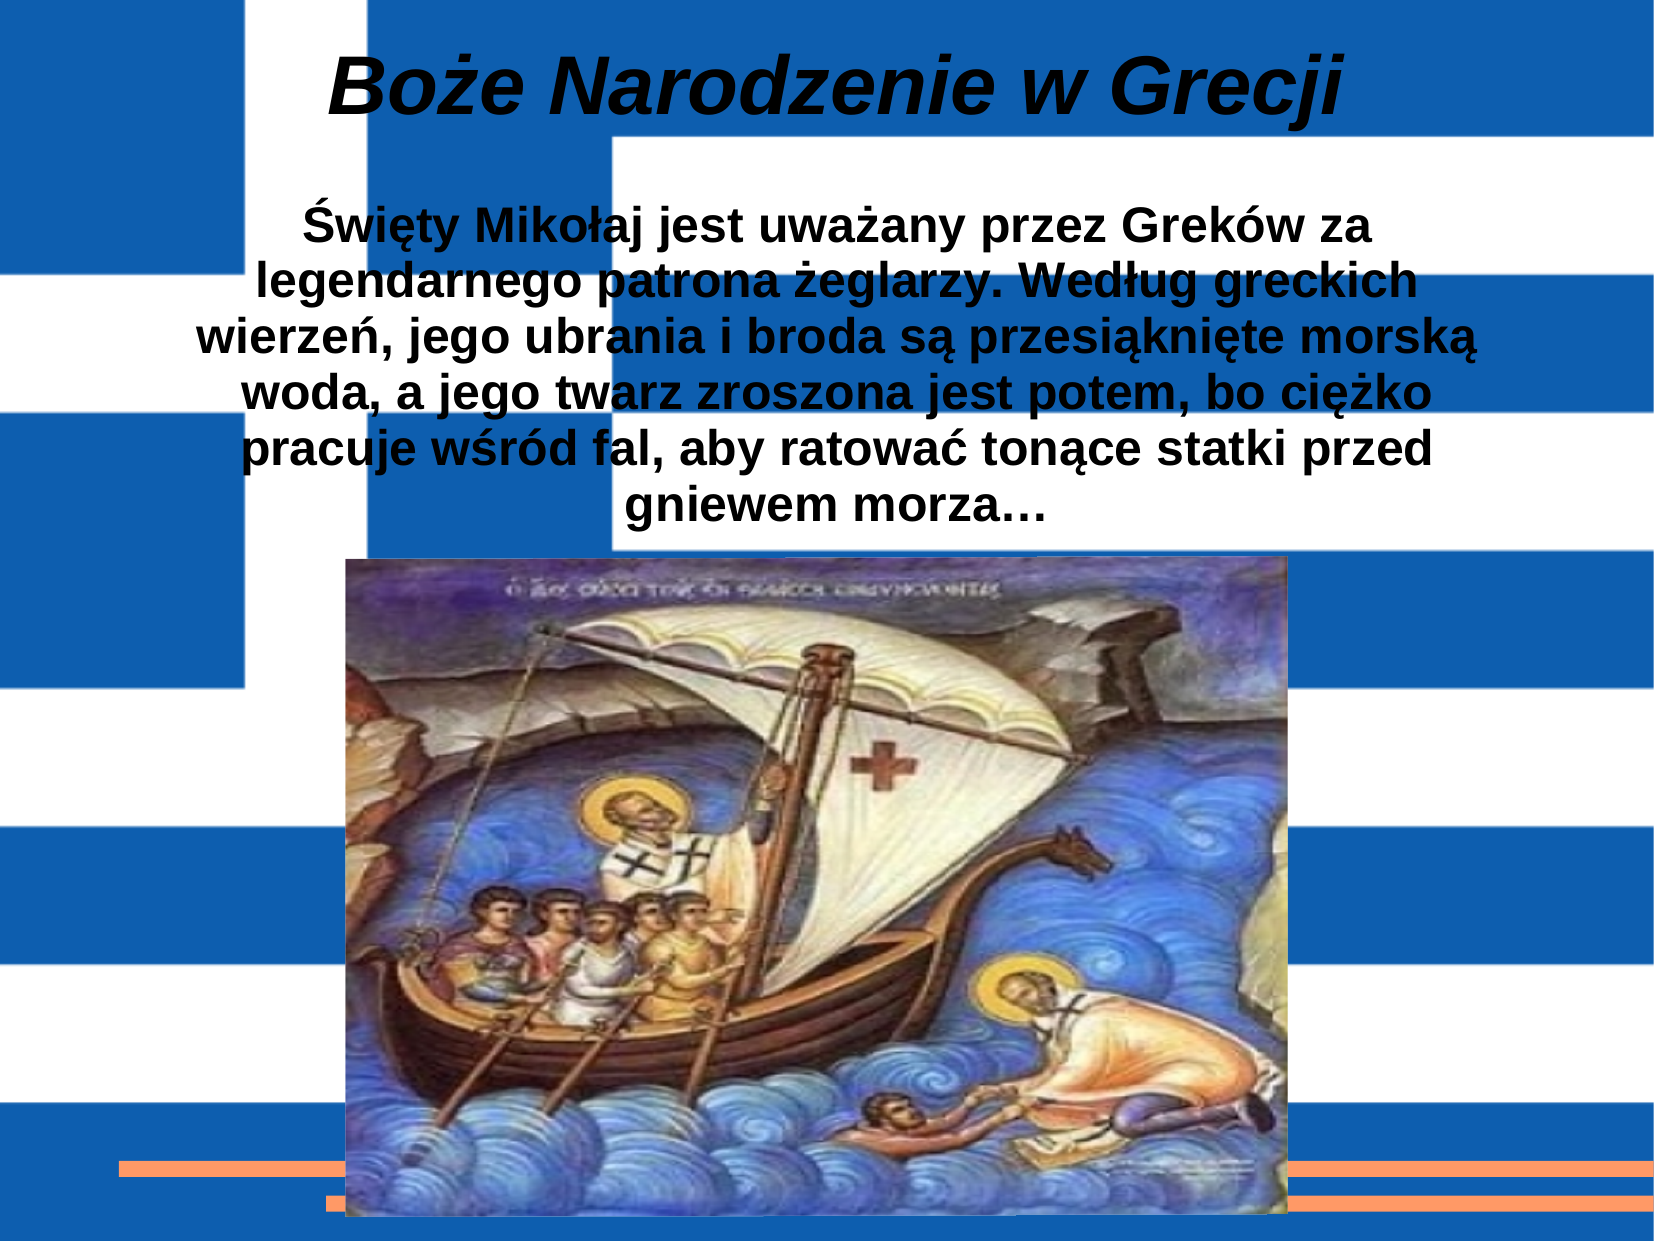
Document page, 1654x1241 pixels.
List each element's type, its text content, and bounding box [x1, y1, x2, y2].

title Boże Narodzenie w Grecji [129, 0, 1543, 189]
picture [0, 0, 1654, 1241]
list Święty Mikołaj jest uważany przez Greków za legendarnego patrona żeglarzy. Według greckich wierzeń, jego ubrania i broda są przesiąknięte morską woda, a jego twarz zroszona jest potem, bo ciężko pracuje wśród fal, aby ratować tonące statki przed gniewem morza… [82, 141, 1522, 1028]
